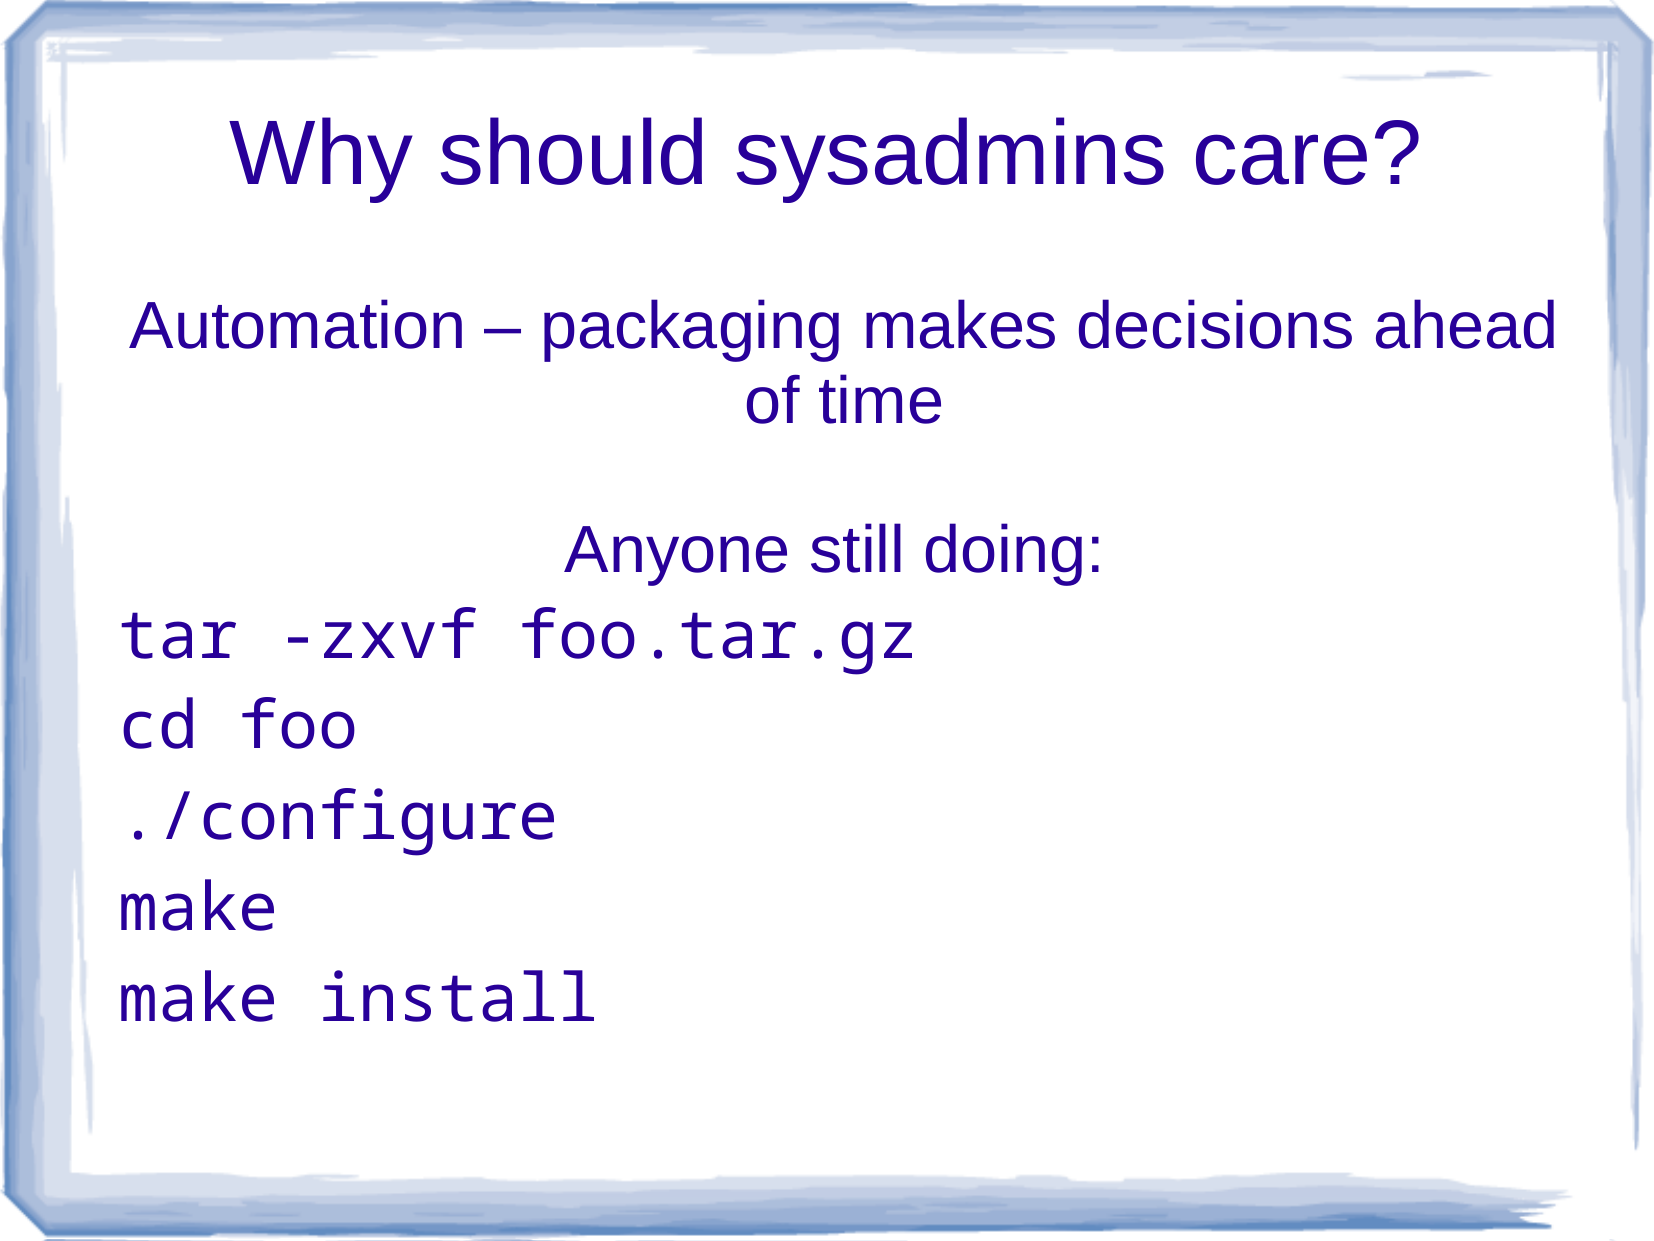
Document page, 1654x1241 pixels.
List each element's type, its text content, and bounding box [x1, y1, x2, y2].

subtitle Automation – packaging makes decisions ahead of time Anyone still doing: tar -zxvf foo.tar.gz cd foo ./configure make make install [118, 331, 1571, 998]
picture [0, 0, 1654, 1241]
title Why should sysadmins care? [82, 56, 1571, 250]
